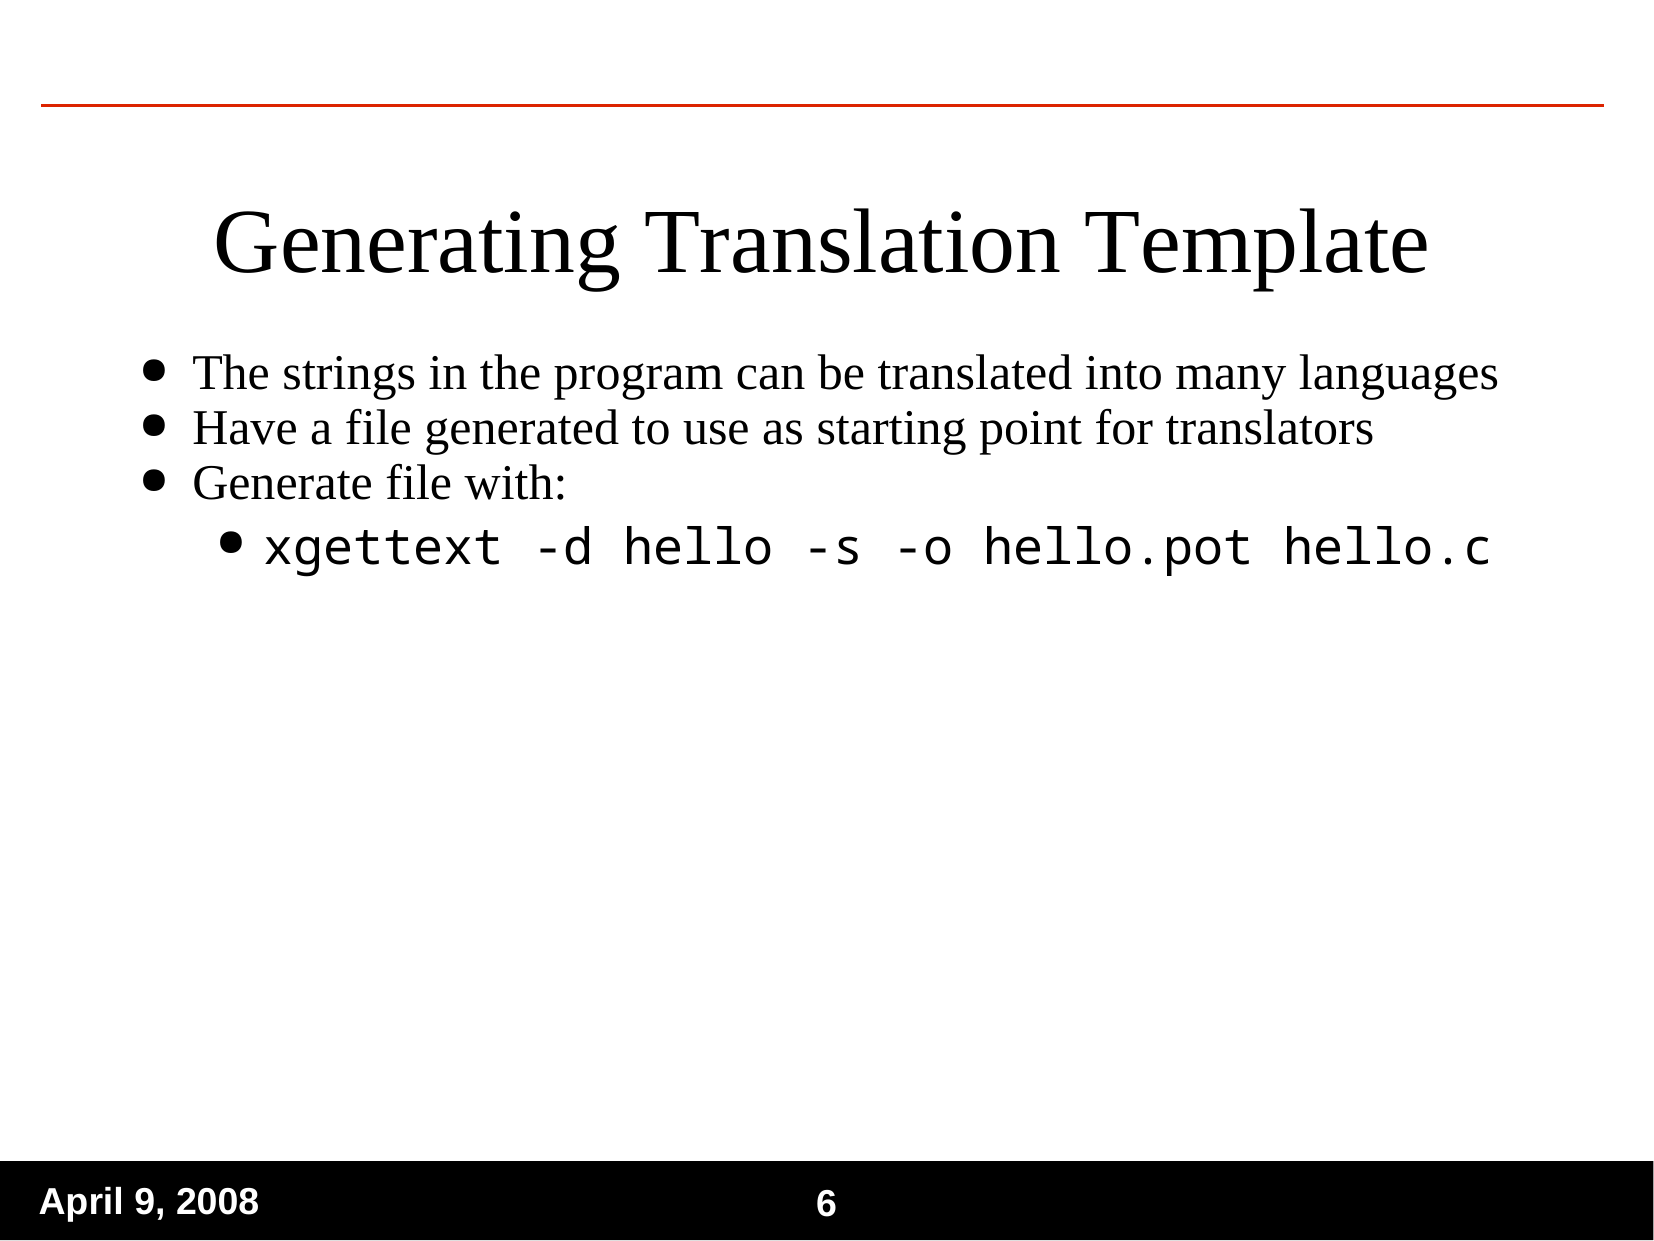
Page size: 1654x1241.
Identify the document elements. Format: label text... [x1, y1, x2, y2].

list The strings in the program can be translated into many languages Have a file generated to use as starting point for translators Generate file with: xgettext -d hello -s -o hello.pot hello.c [121, 344, 1534, 1127]
title Generating Translation Template [117, 137, 1530, 346]
